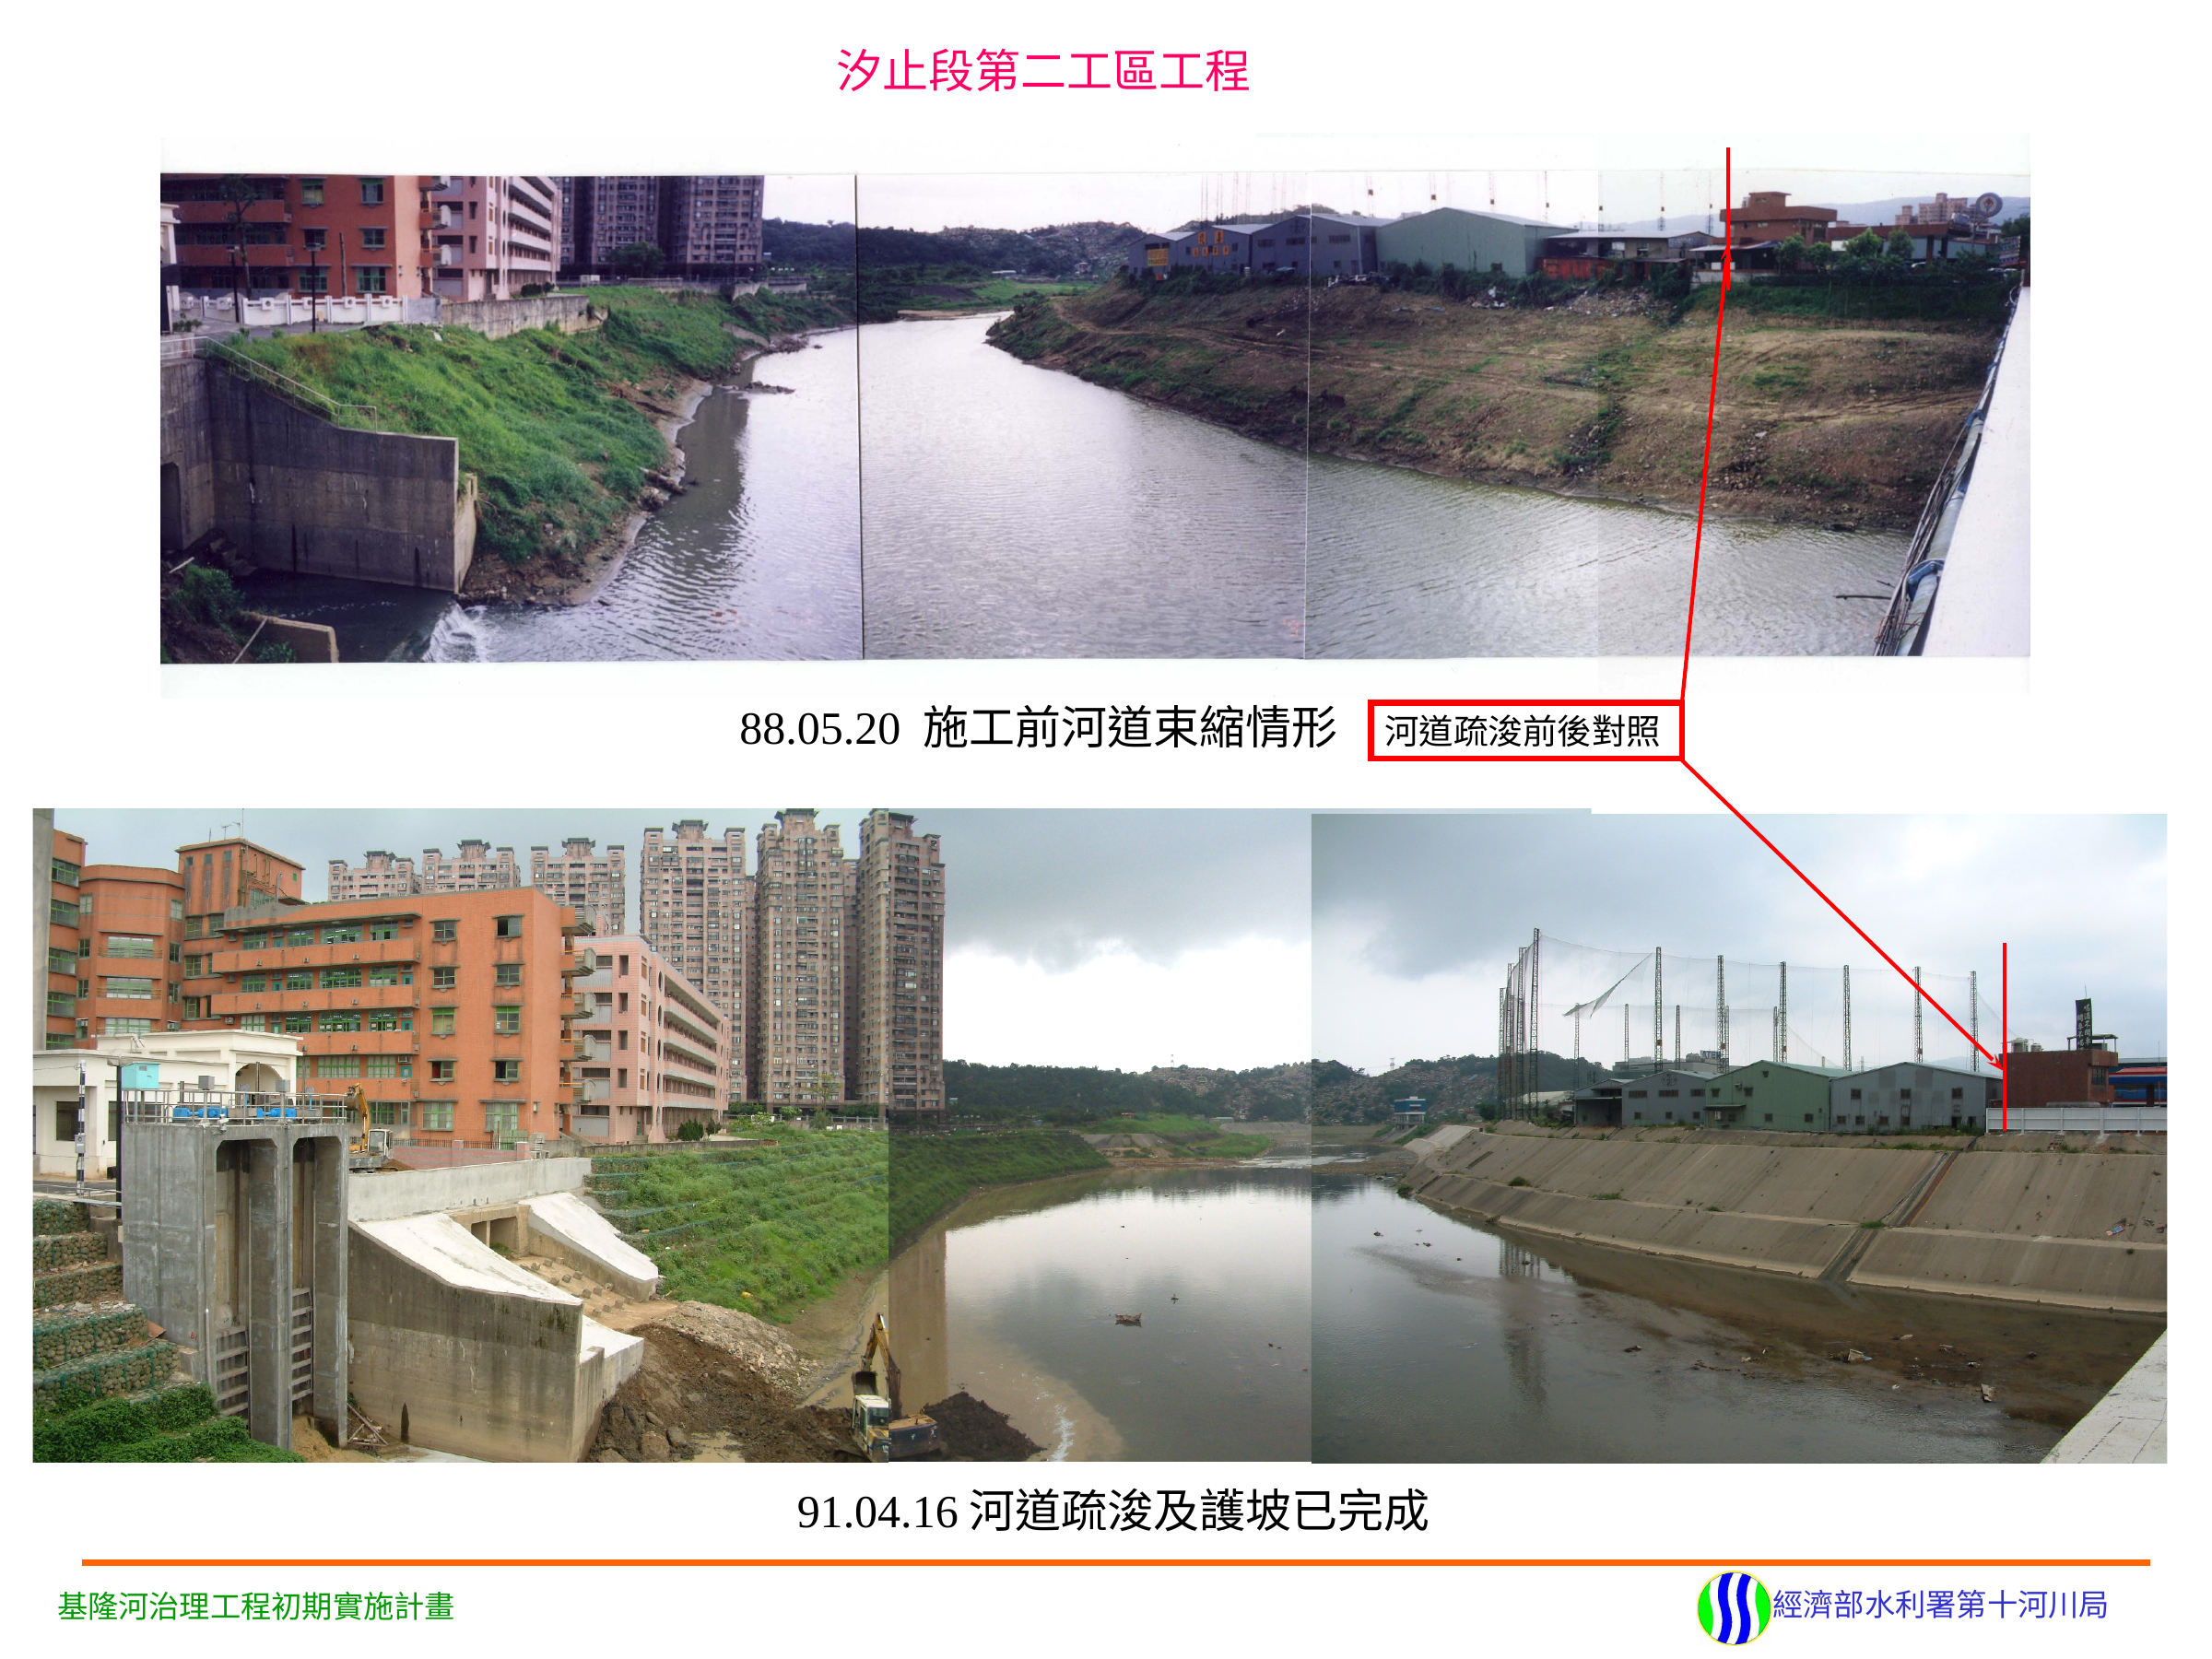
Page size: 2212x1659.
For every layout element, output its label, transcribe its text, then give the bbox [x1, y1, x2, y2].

picture [1696, 1571, 1772, 1646]
picture [160, 133, 2030, 699]
text_box 88.05.20 施工前河道束縮情形 [725, 690, 1648, 761]
text_box 河道疏浚前後對照 [1371, 702, 1682, 759]
text_box 汐止段第二工區工程 [822, 34, 1745, 104]
text_box 91.04.16河道疏浚及護坡已完成 [782, 1474, 1614, 1545]
picture [32, 808, 2168, 1464]
